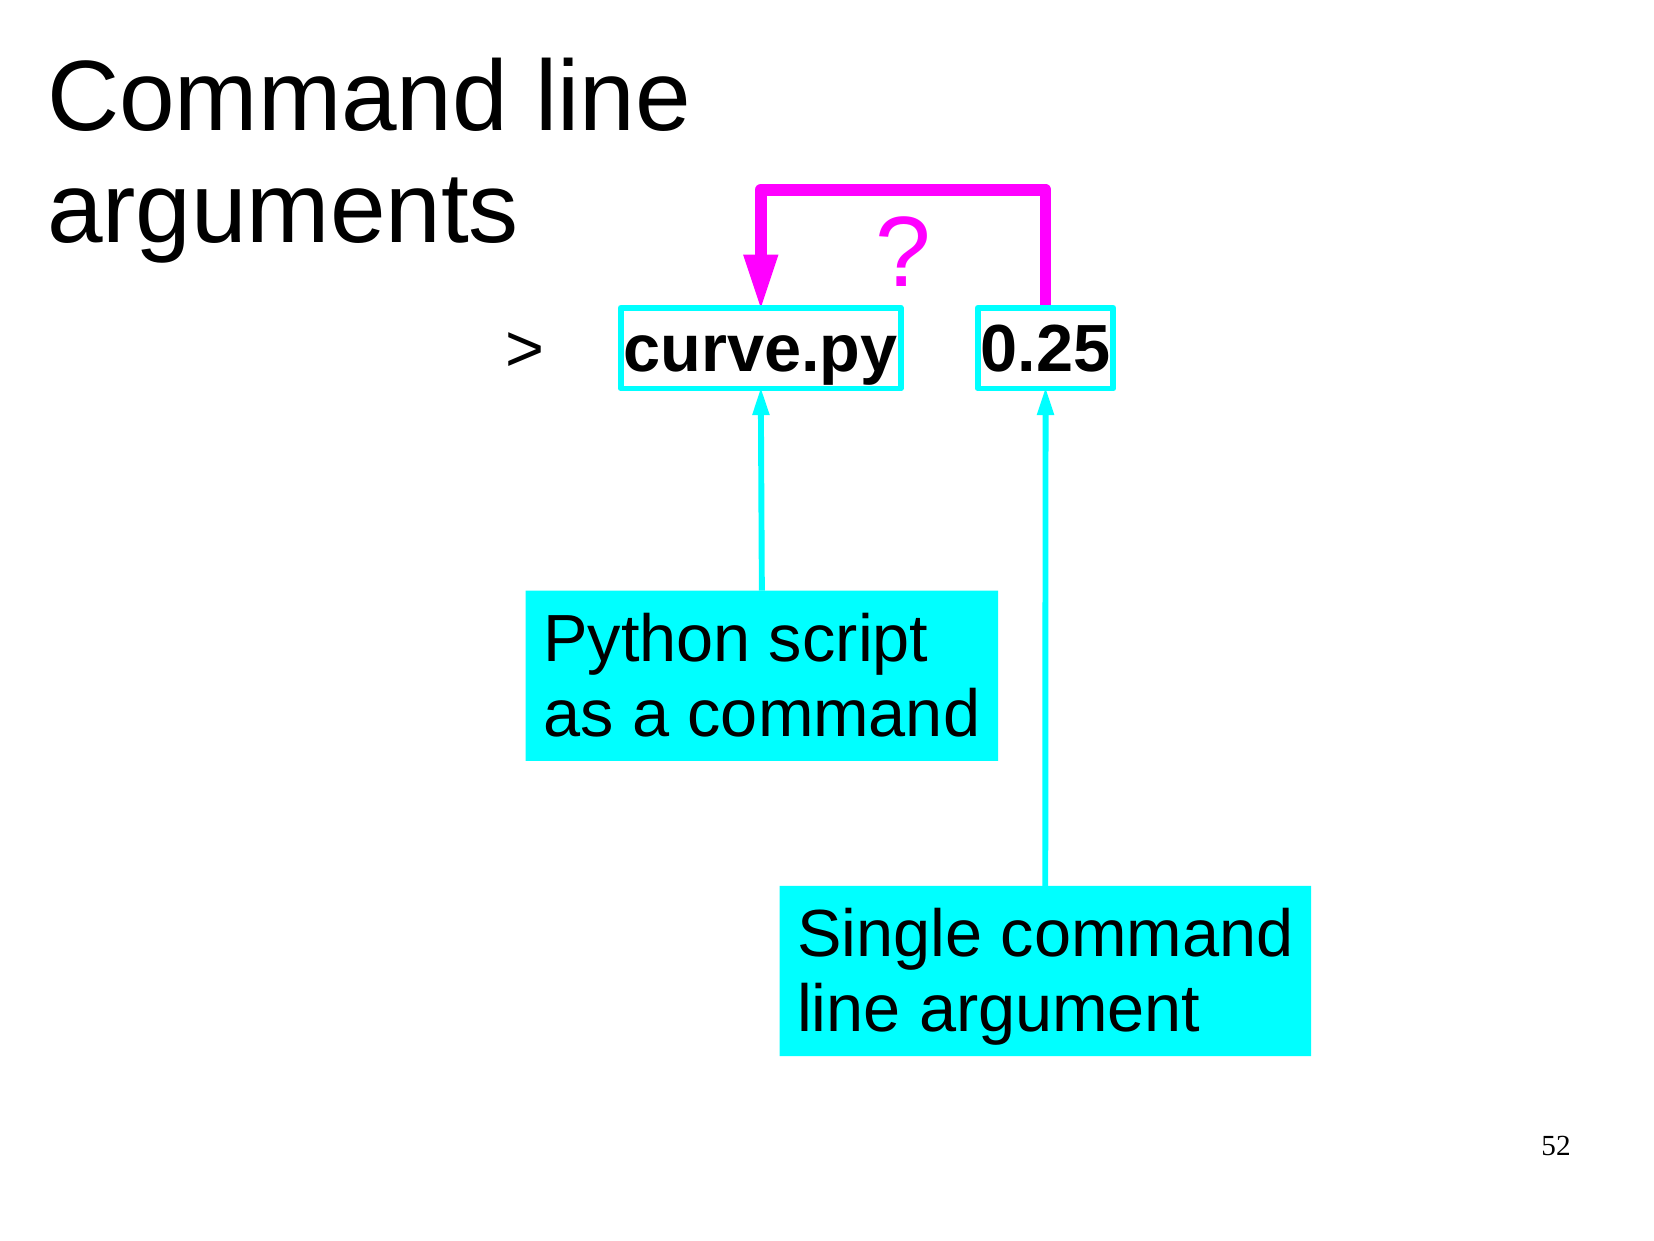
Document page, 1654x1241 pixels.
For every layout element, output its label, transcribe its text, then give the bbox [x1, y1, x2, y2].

text_box > [502, 307, 548, 389]
text_box Command line arguments [29, 29, 710, 274]
text_box curve.py [620, 307, 901, 389]
text_box Single command line argument [779, 885, 1312, 1057]
text_box 0.25 [977, 307, 1114, 389]
text_box Python script as a command [525, 590, 999, 761]
